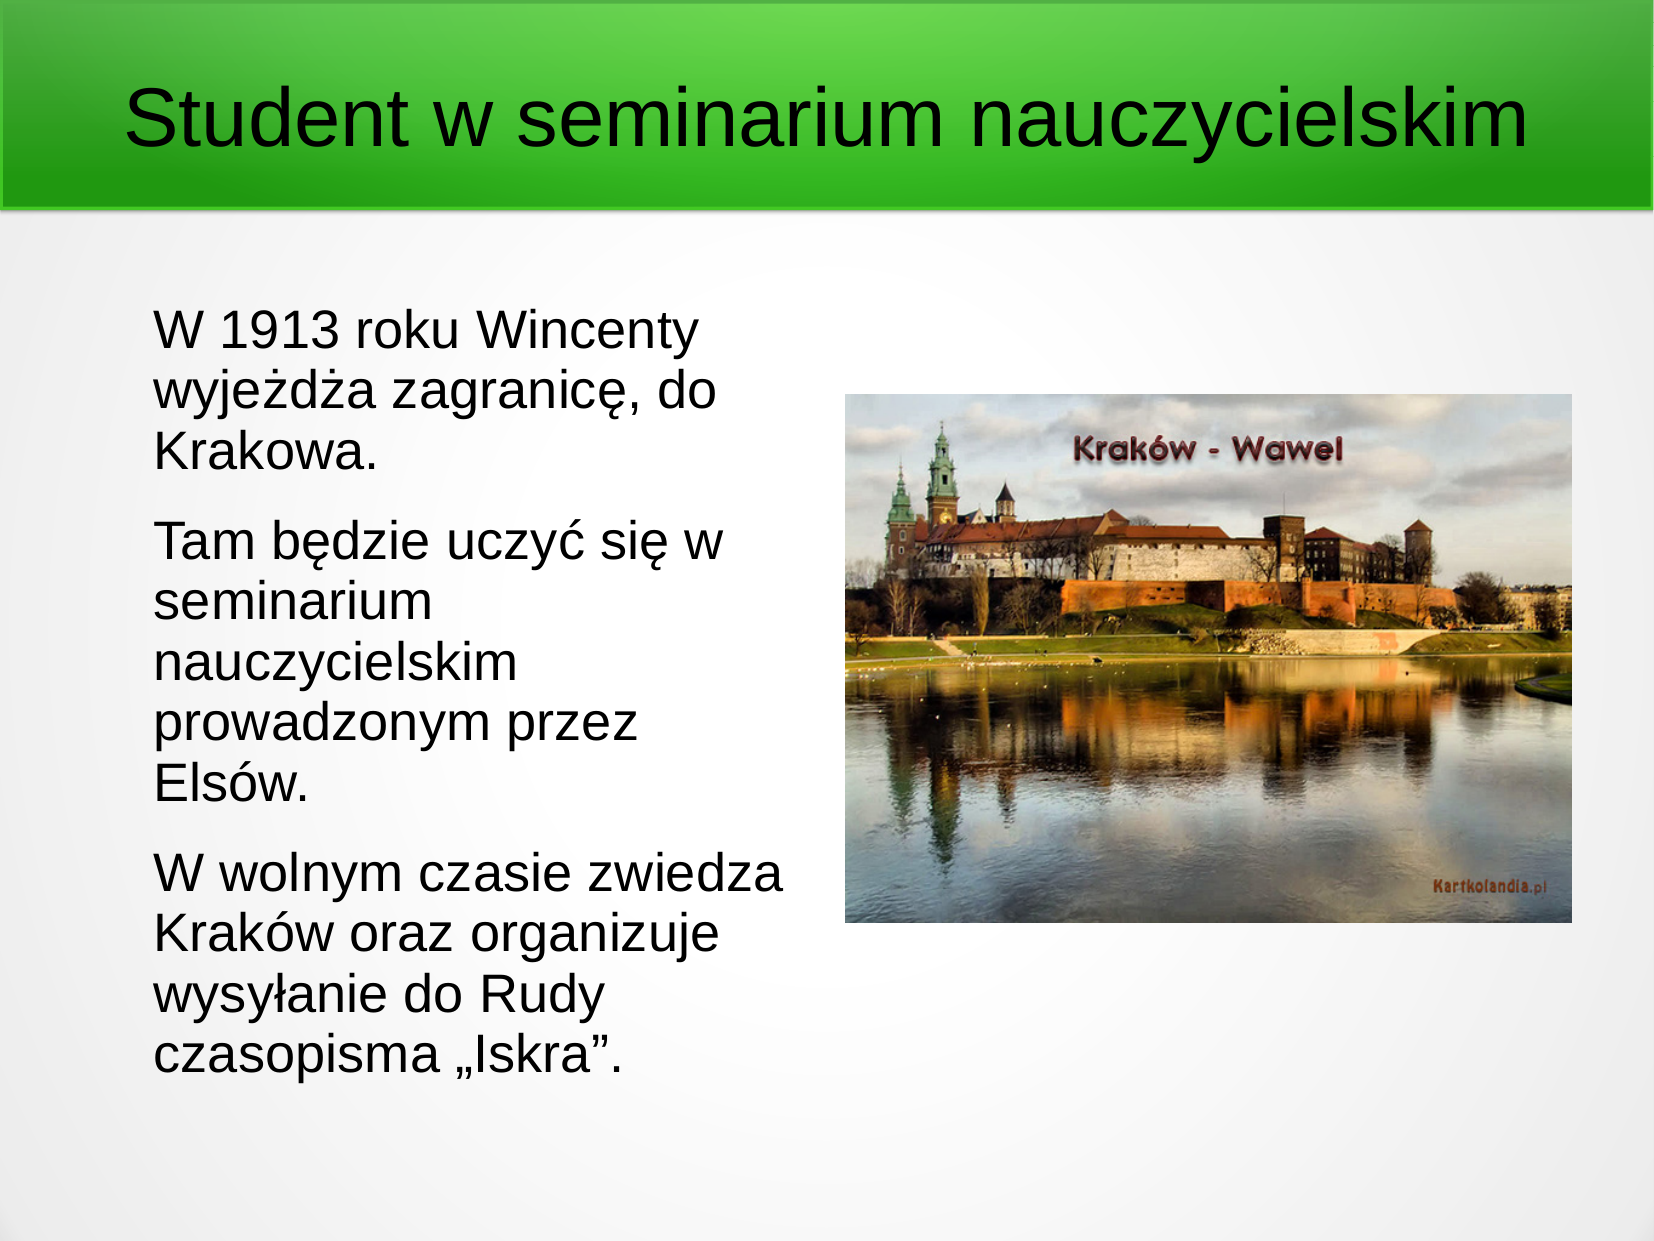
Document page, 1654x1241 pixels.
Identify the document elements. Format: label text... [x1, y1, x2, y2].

title Student w seminarium nauczycielskim [82, 47, 1571, 189]
list W 1913 roku Wincenty wyjeżdża zagranicę, do Krakowa. Tam będzie uczyć się w seminarium nauczycielskim prowadzonym przez Elsów. W wolnym czasie zwiedza Kraków oraz organizuje wysyłanie do Rudy czasopisma „Iskra”. [82, 299, 809, 1111]
picture [845, 394, 1572, 923]
